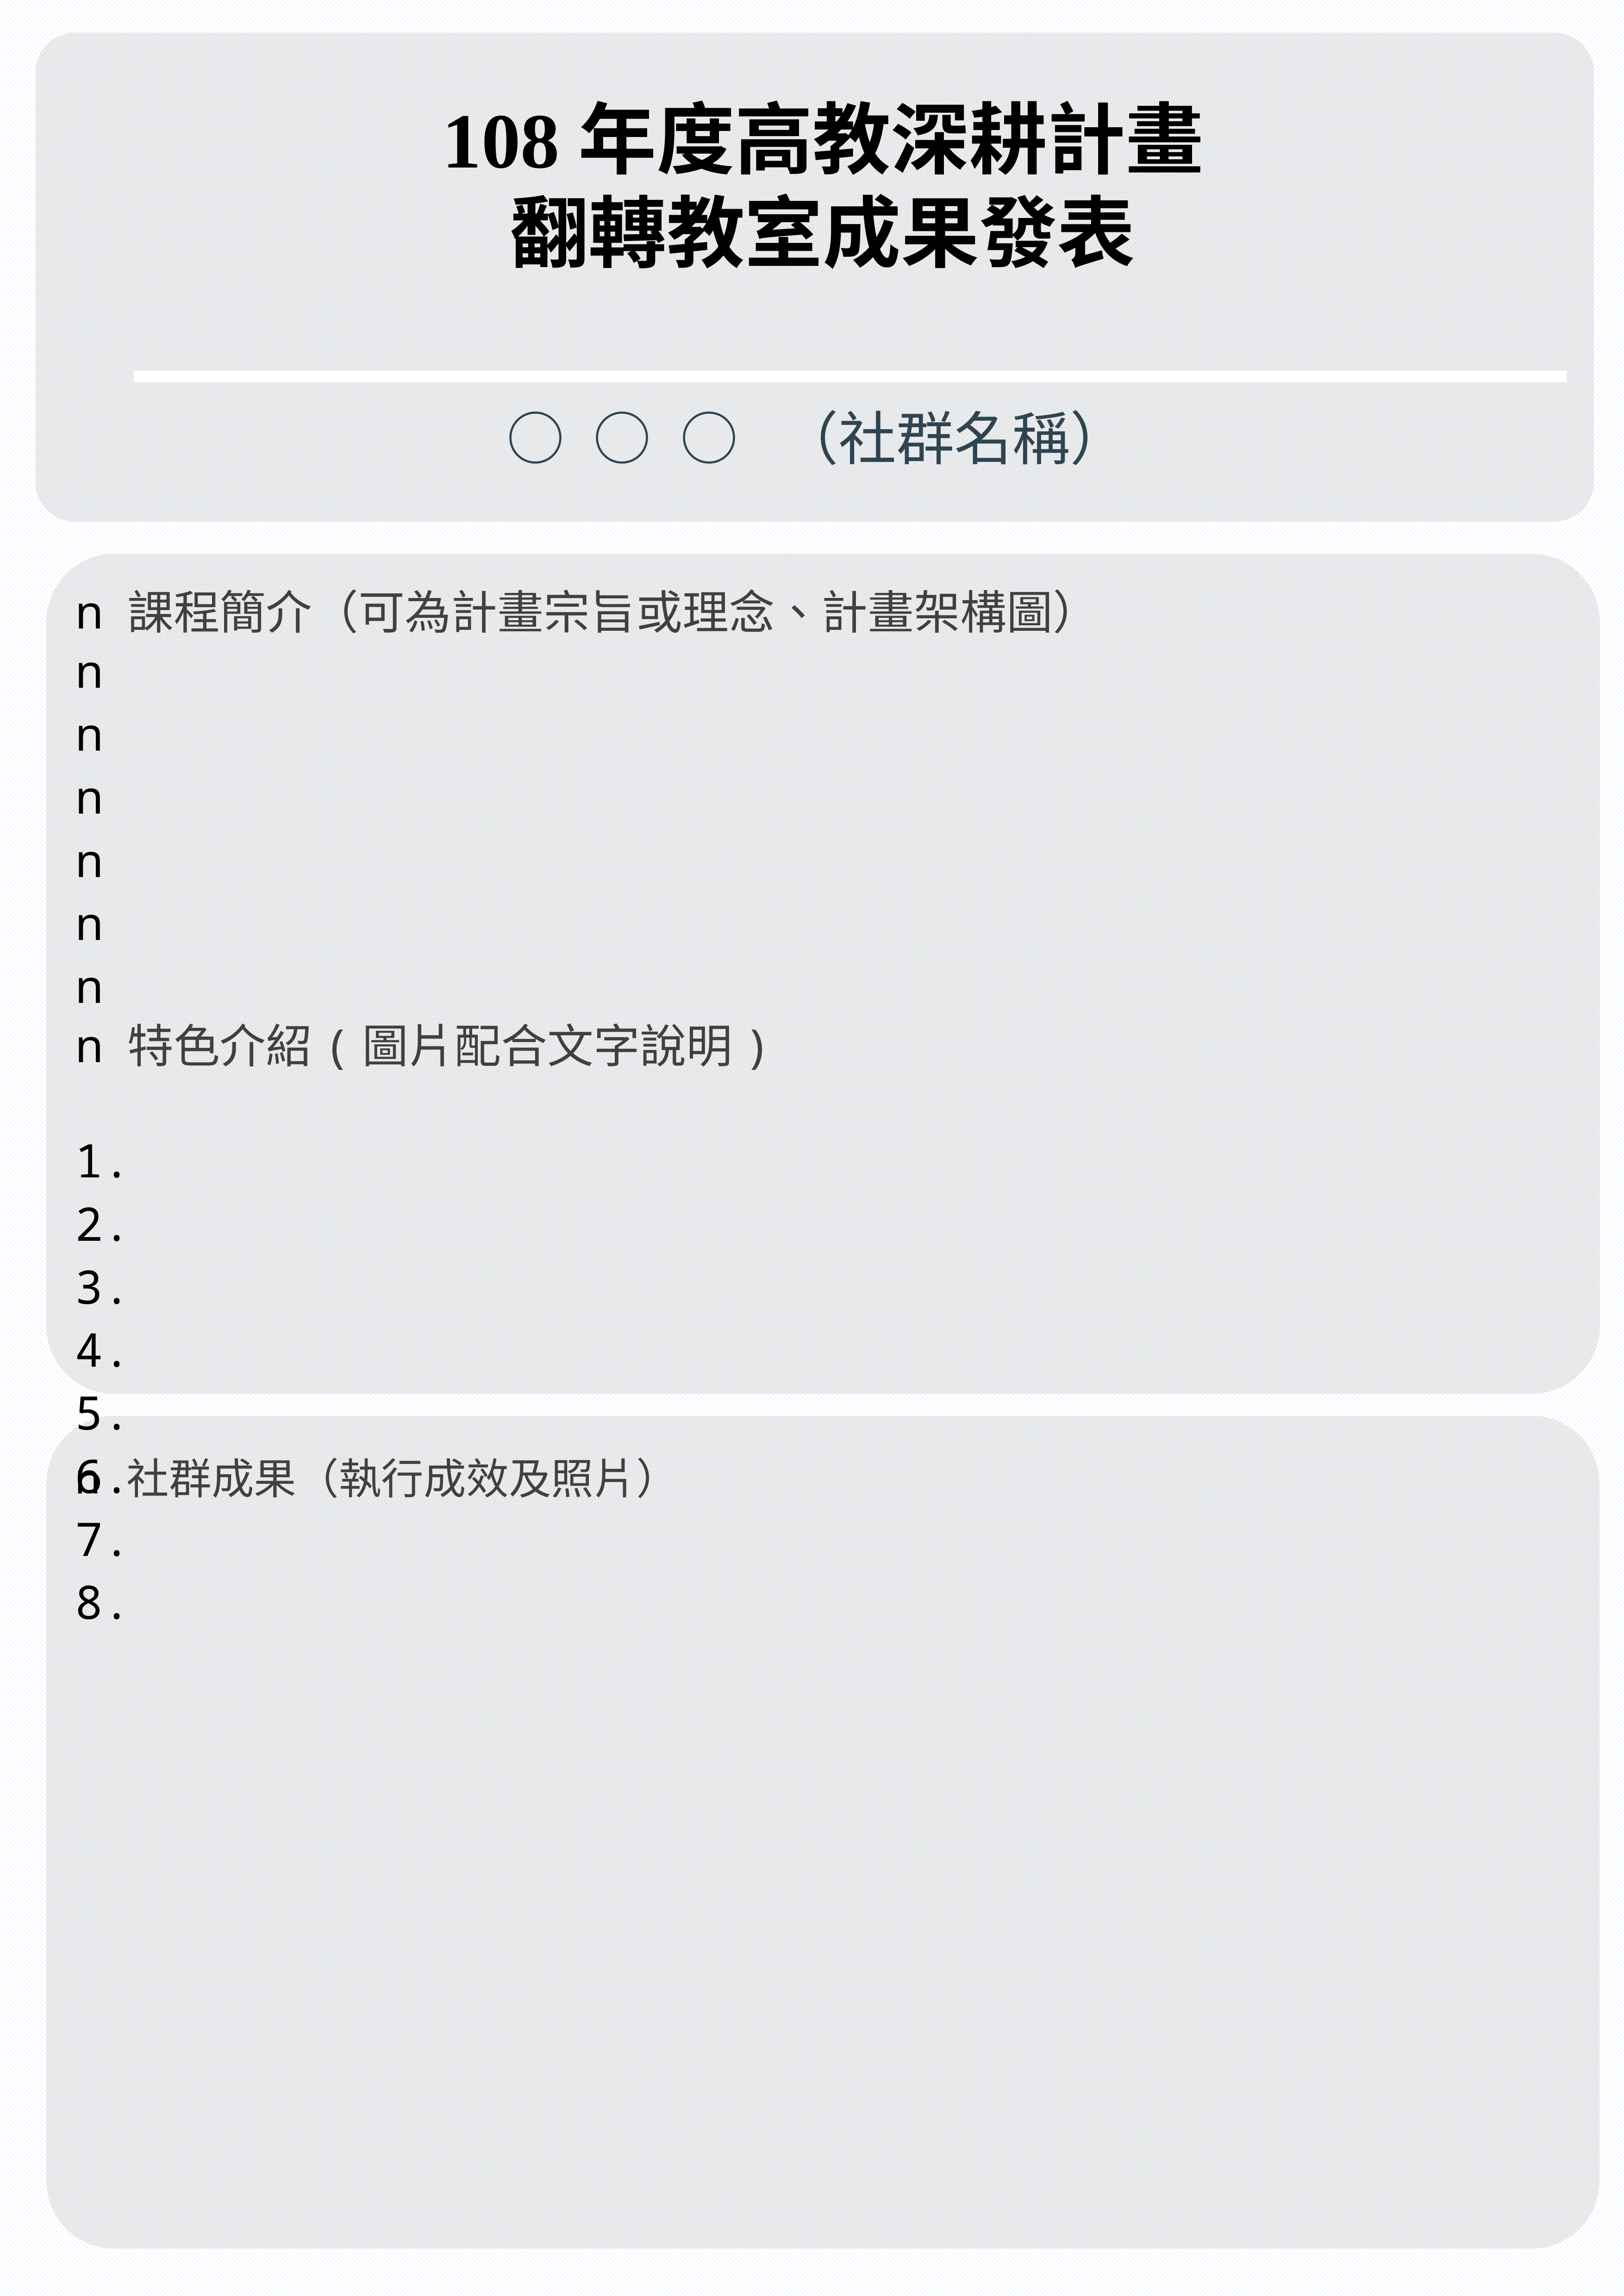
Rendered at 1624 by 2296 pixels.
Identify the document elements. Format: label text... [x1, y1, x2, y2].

text_box 108年度高教深耕計畫 翻轉教室成果發表 [79, 44, 1567, 323]
text_box ○ ○ ○ （社群名稱） [74, 398, 1562, 476]
text_box 課程簡介（可為計畫宗旨或理念、計畫架構圖） 特色介紹(圖片配合文字說明) [68, 579, 1555, 1454]
text_box [46, 554, 1600, 1390]
text_box [46, 1420, 1599, 2249]
text_box 社群成果（執行成效及照片） [68, 1448, 1555, 2192]
text_box [35, 32, 1594, 522]
